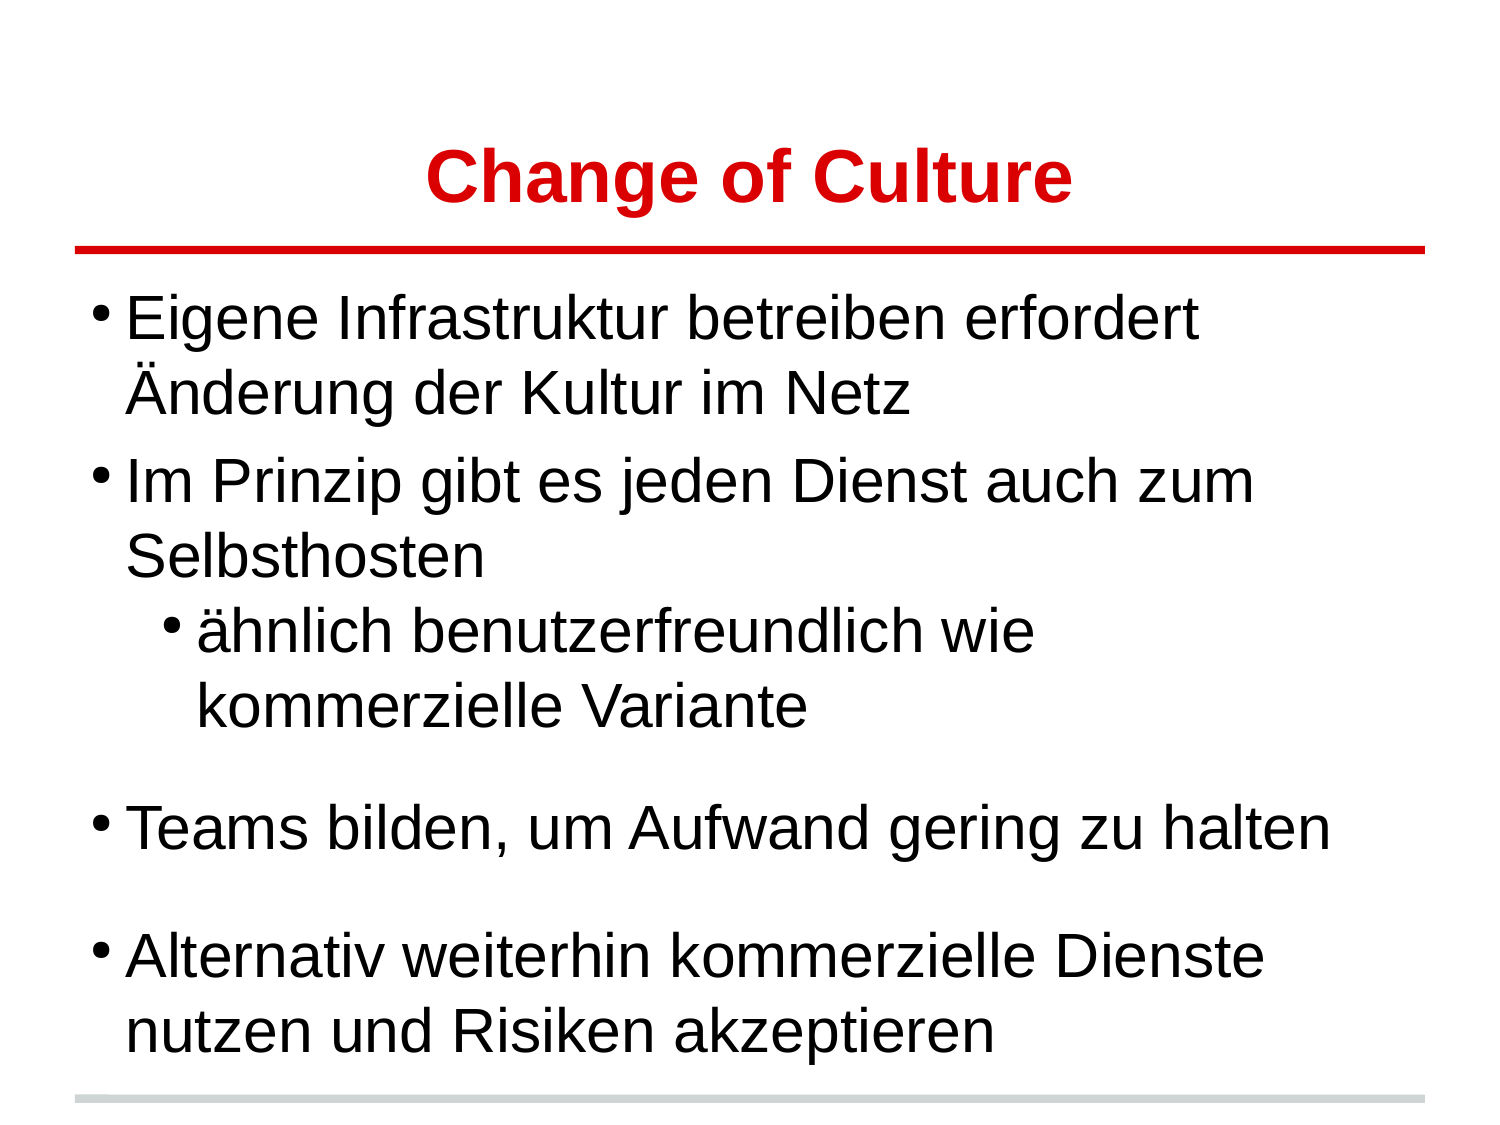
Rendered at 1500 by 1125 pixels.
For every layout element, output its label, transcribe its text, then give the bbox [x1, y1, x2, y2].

title Change of Culture [75, 45, 1425, 233]
list Eigene Infrastruktur betreiben erfordert Änderung der Kultur im Netz Im Prinzip gibt es jeden Dienst auch zum Selbsthosten ähnlich benutzerfreundlich wie kommerzielle Variante Teams bilden, um Aufwand gering zu halten Alternativ weiterhin kommerzielle Dienste nutzen und Risiken akzeptieren [75, 262, 1425, 1078]
